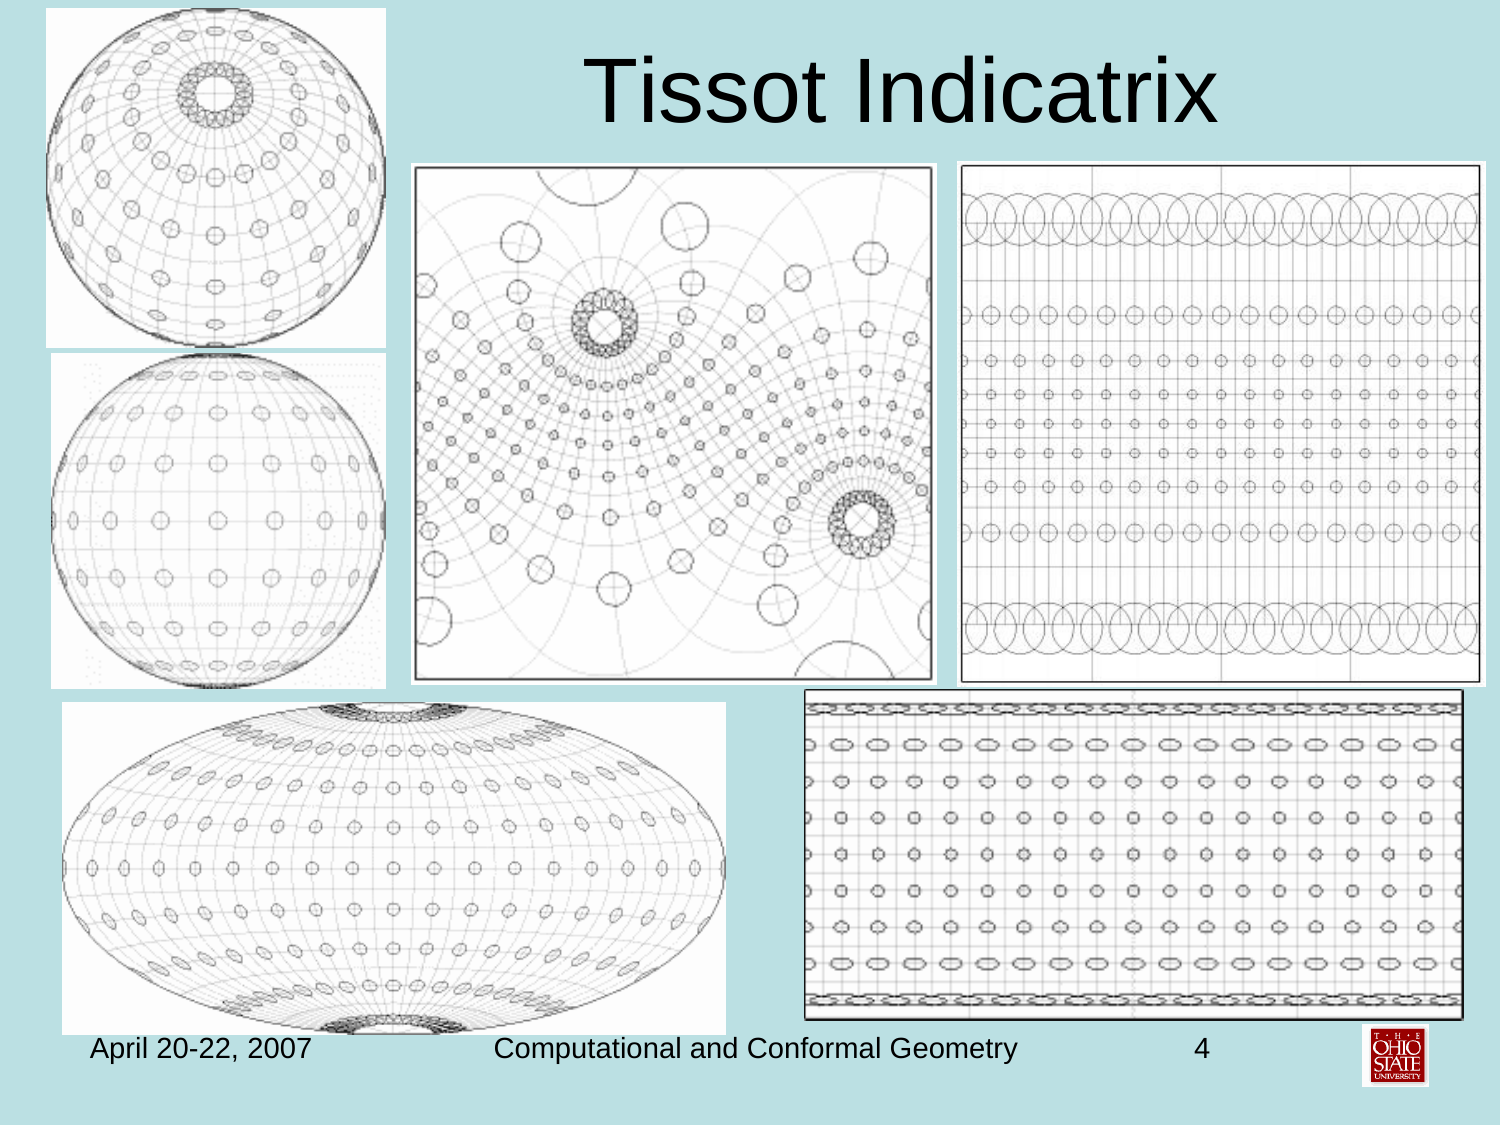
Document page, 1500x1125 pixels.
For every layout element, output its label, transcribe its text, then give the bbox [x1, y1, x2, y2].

picture [62, 702, 726, 1035]
picture [957, 161, 1486, 687]
picture [1362, 1024, 1429, 1087]
picture [411, 163, 937, 685]
picture [46, 8, 386, 348]
picture [804, 689, 1464, 1021]
picture [51, 353, 386, 689]
title Tissot Indicatrix [386, 12, 1425, 169]
